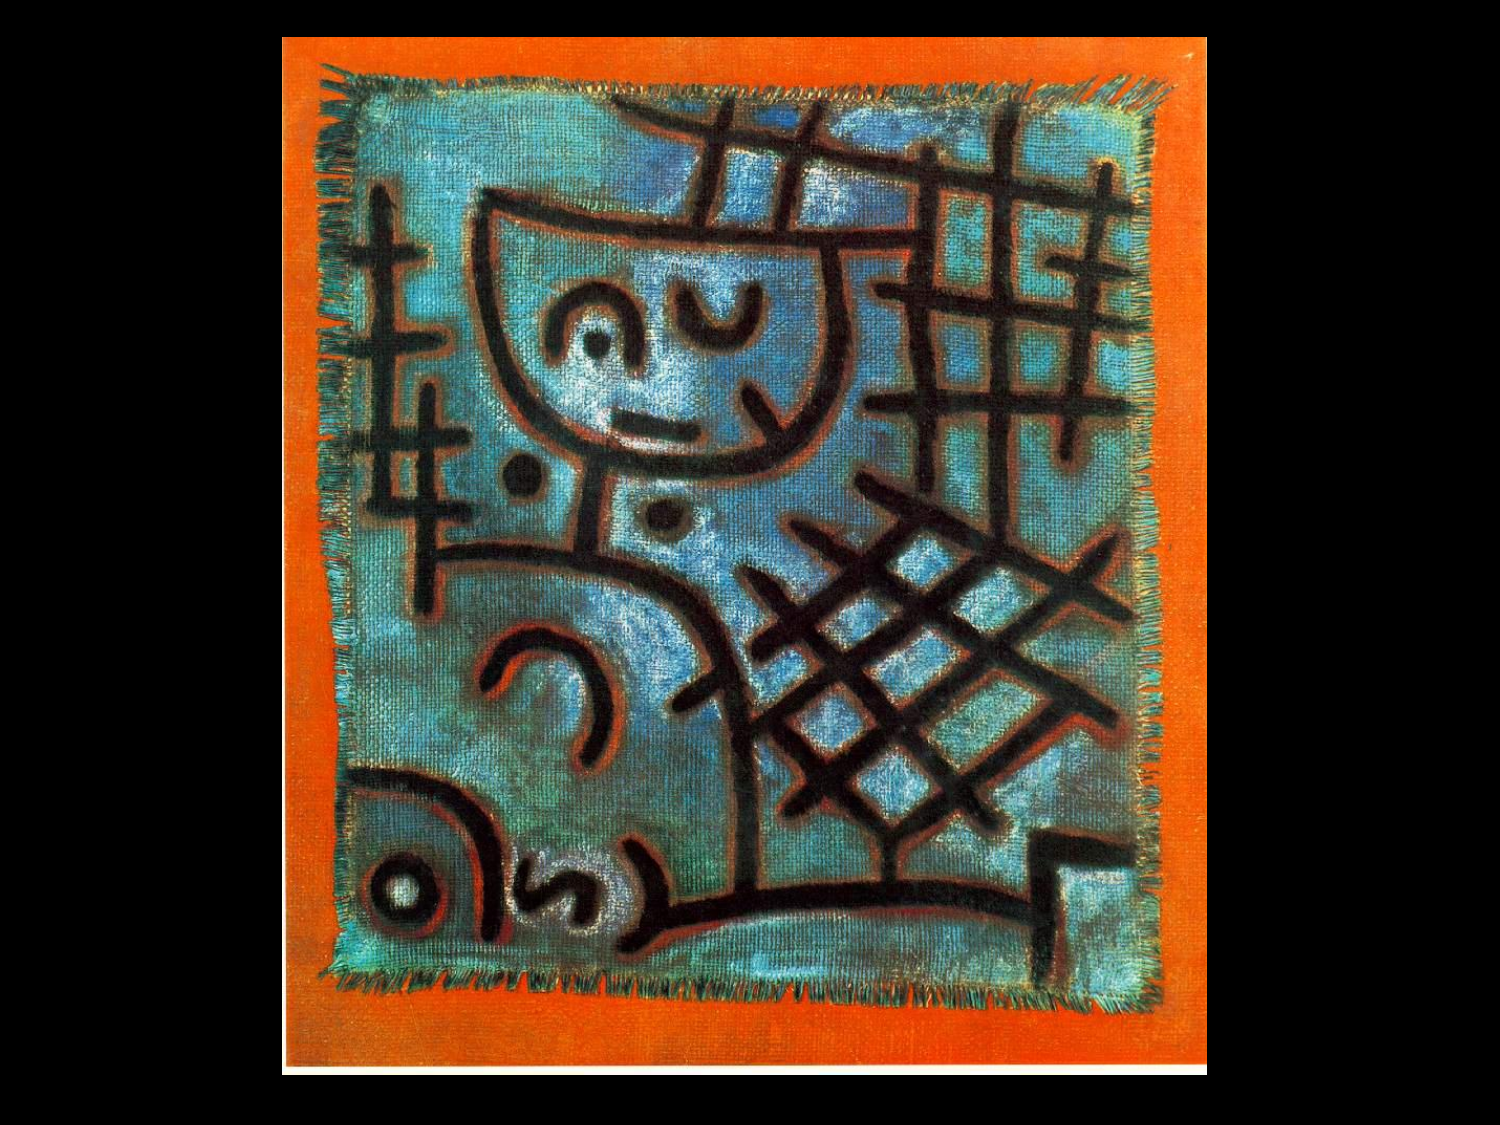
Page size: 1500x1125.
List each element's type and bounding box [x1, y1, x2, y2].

picture [282, 37, 1207, 1075]
